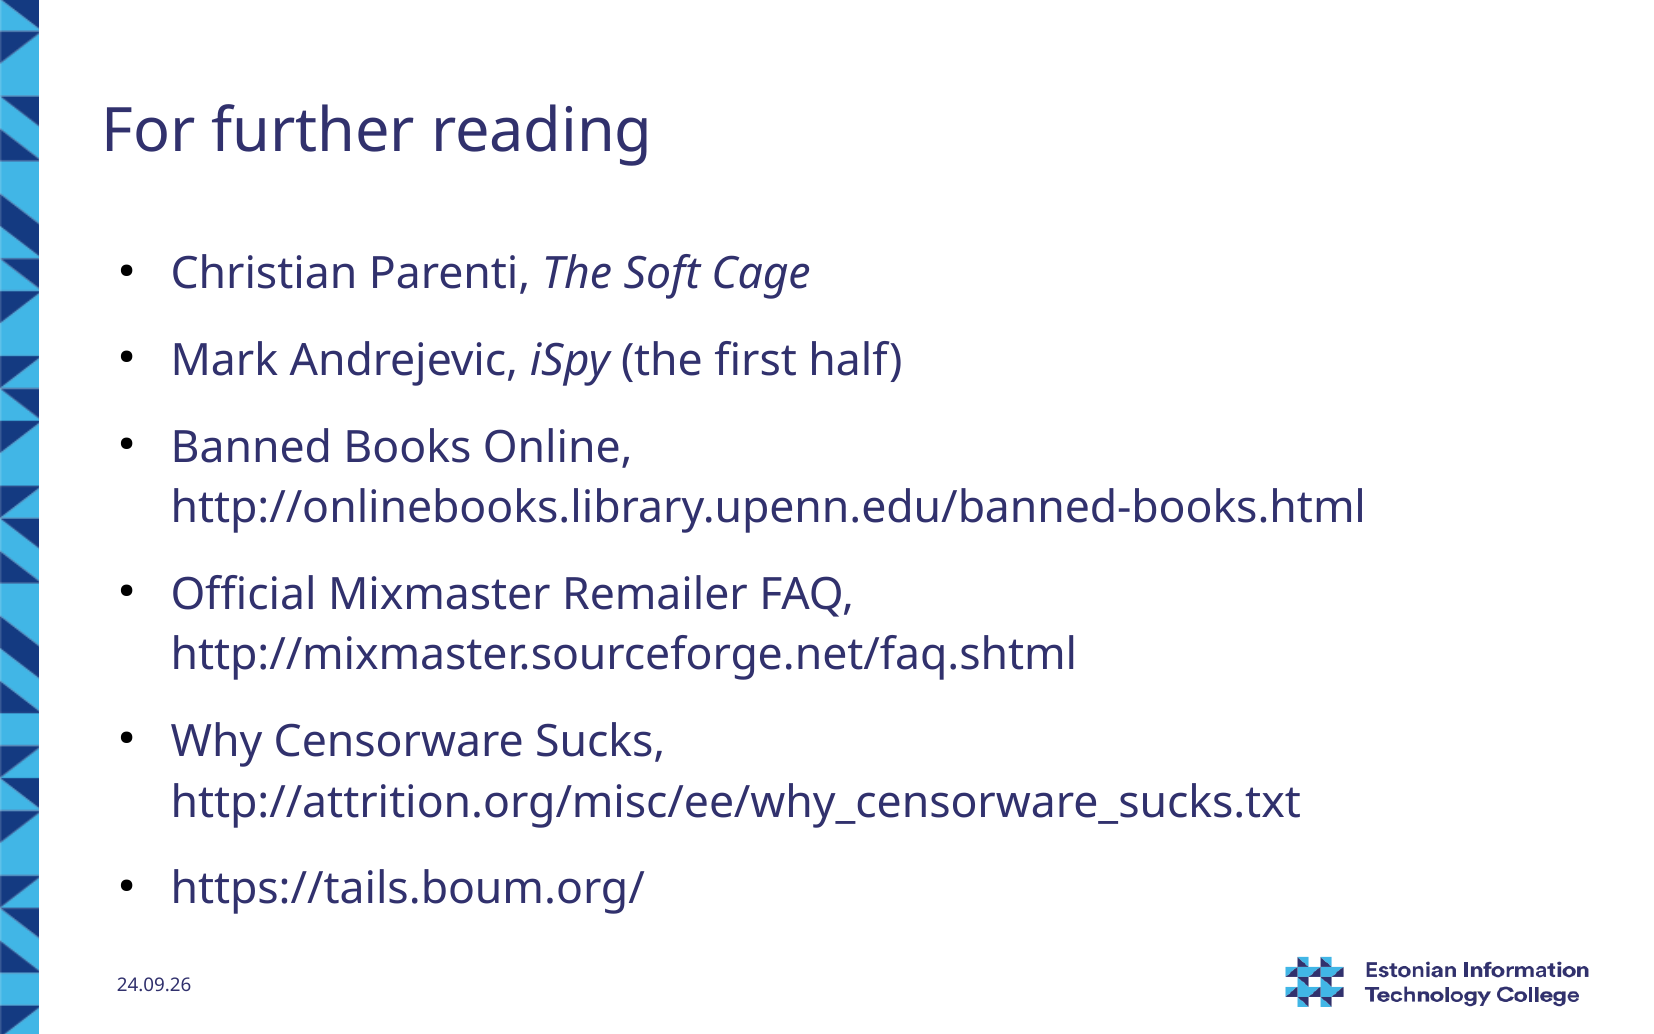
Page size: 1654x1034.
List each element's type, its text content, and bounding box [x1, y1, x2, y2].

list Christian Parenti, The Soft Cage Mark Andrejevic, iSpy (the first half) Banned Books Online, http://onlinebooks.library.upenn.edu/banned-books.html Official Mixmaster Remailer FAQ, http://mixmaster.sourceforge.net/faq.shtml Why Censorware Sucks, http://attrition.org/misc/ee/why_censorware_sucks.txt https://tails.boum.org/ [101, 241, 1591, 924]
title For further reading [101, 41, 1224, 214]
